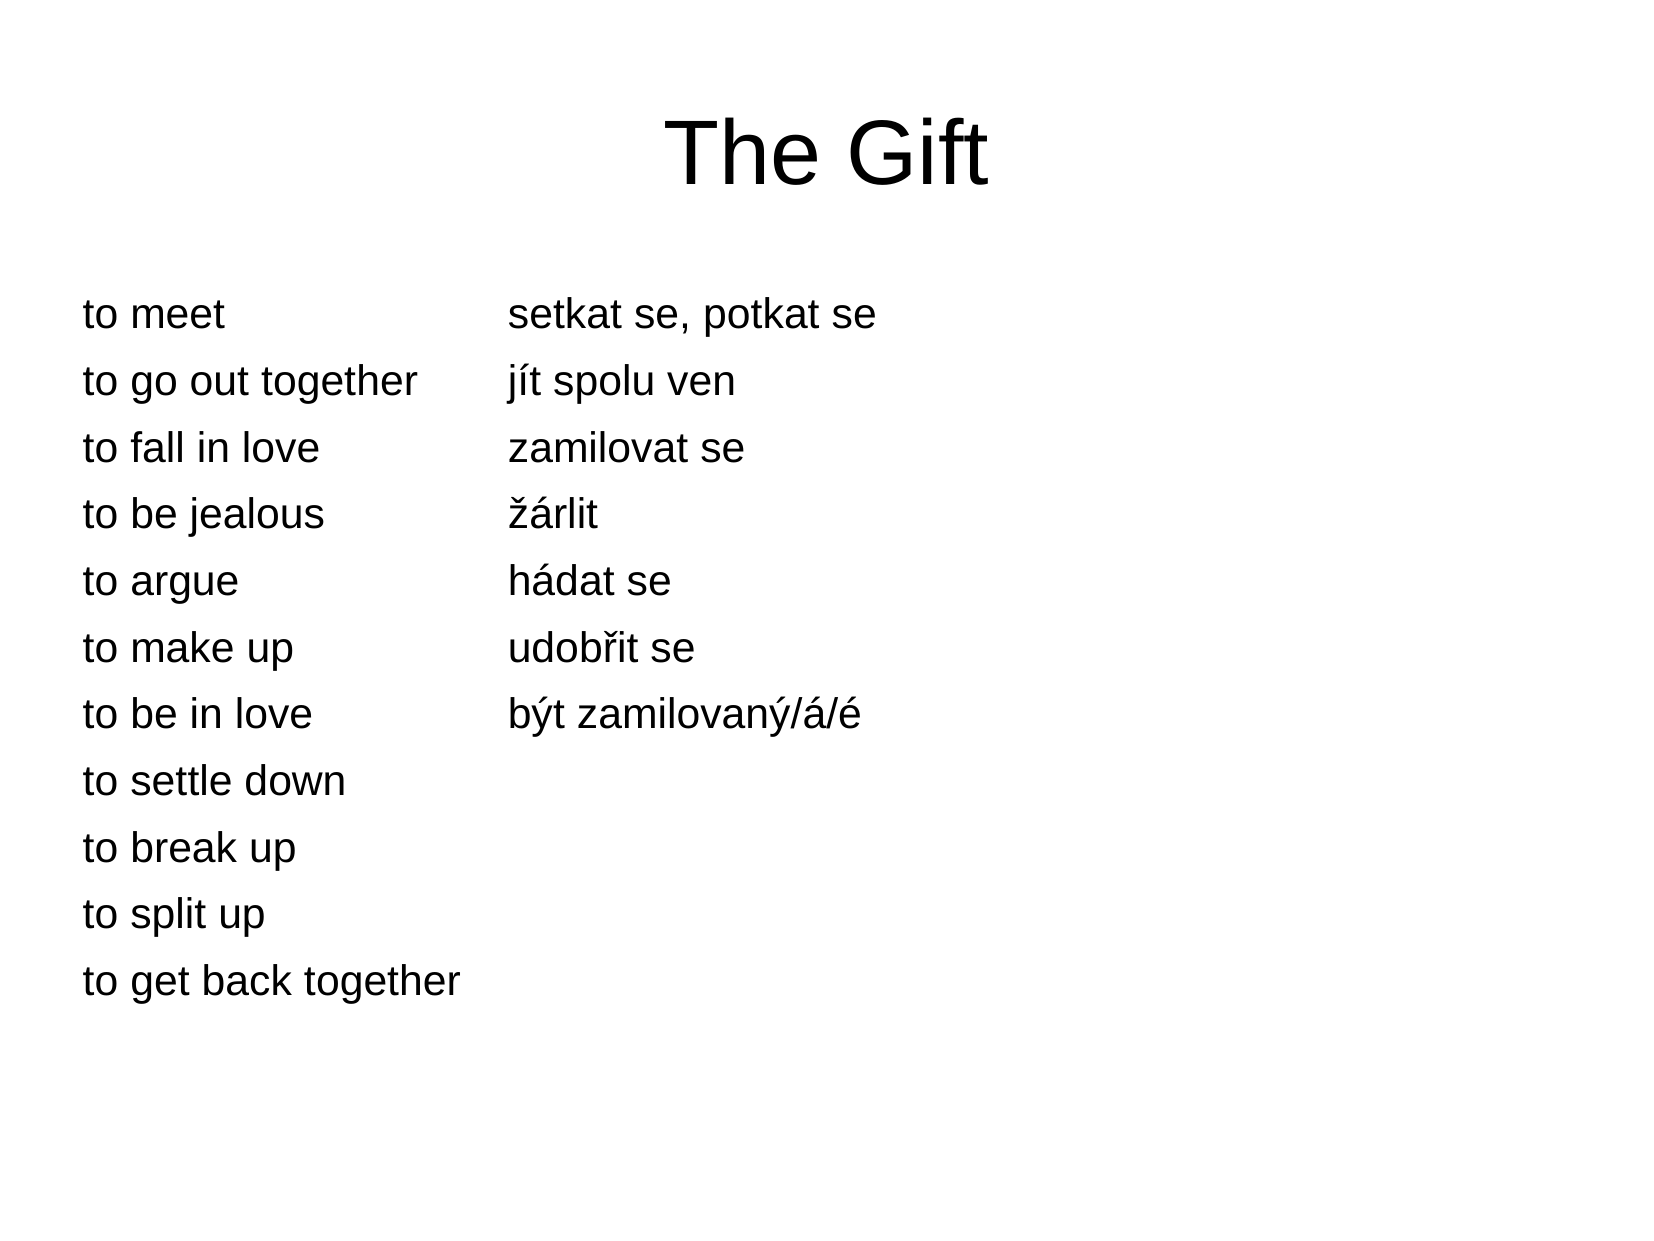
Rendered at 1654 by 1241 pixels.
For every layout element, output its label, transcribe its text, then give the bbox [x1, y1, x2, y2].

list to meet setkat se, potkat se to go out together jít spolu ven to fall in love zamilovat se to be jealous žárlit to argue hádat se to make up udobřit se to be in love být zamilovaný/á/é to settle down to break up to split up to get back together [82, 290, 1571, 1010]
title The Gift [82, 49, 1571, 257]
